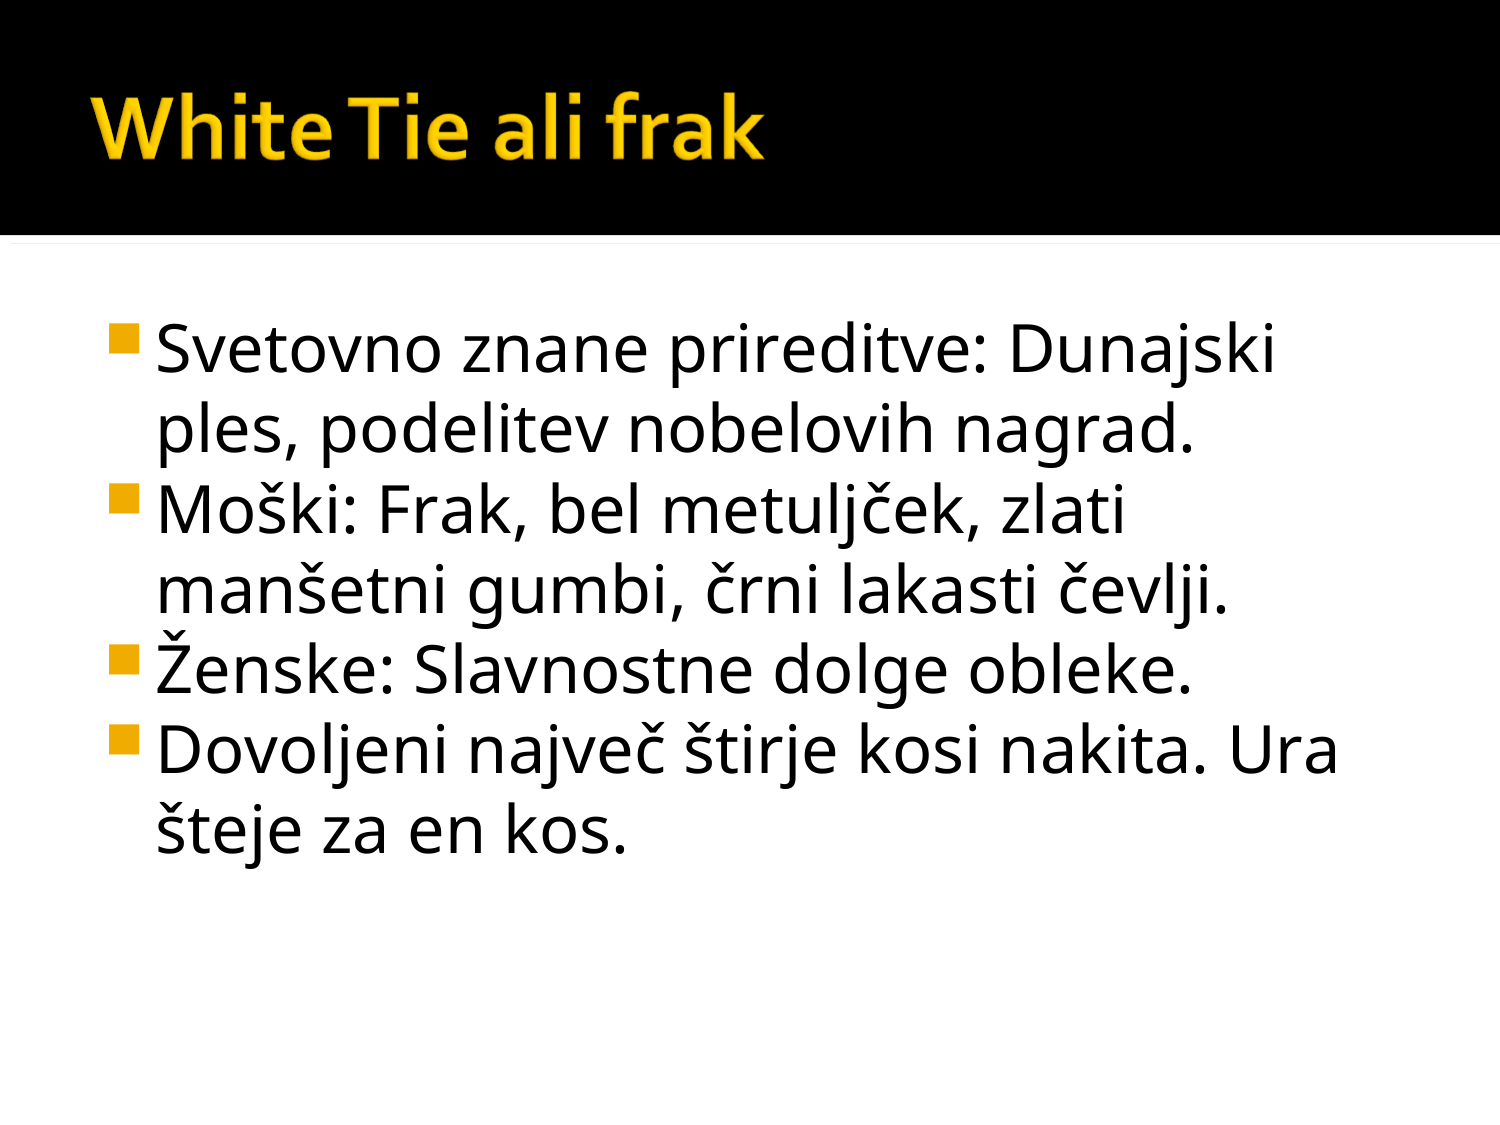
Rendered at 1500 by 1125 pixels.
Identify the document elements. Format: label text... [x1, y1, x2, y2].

list Svetovno znane prireditve: Dunajski ples, podelitev nobelovih nagrad. Moški: Frak, bel metuljček, zlati manšetni gumbi, črni lakasti čevlji. Ženske: Slavnostne dolge obleke. Dovoljeni največ štirje kosi nakita. Ura šteje za en kos. [75, 291, 1426, 1051]
text_box [31, 24, 1427, 233]
